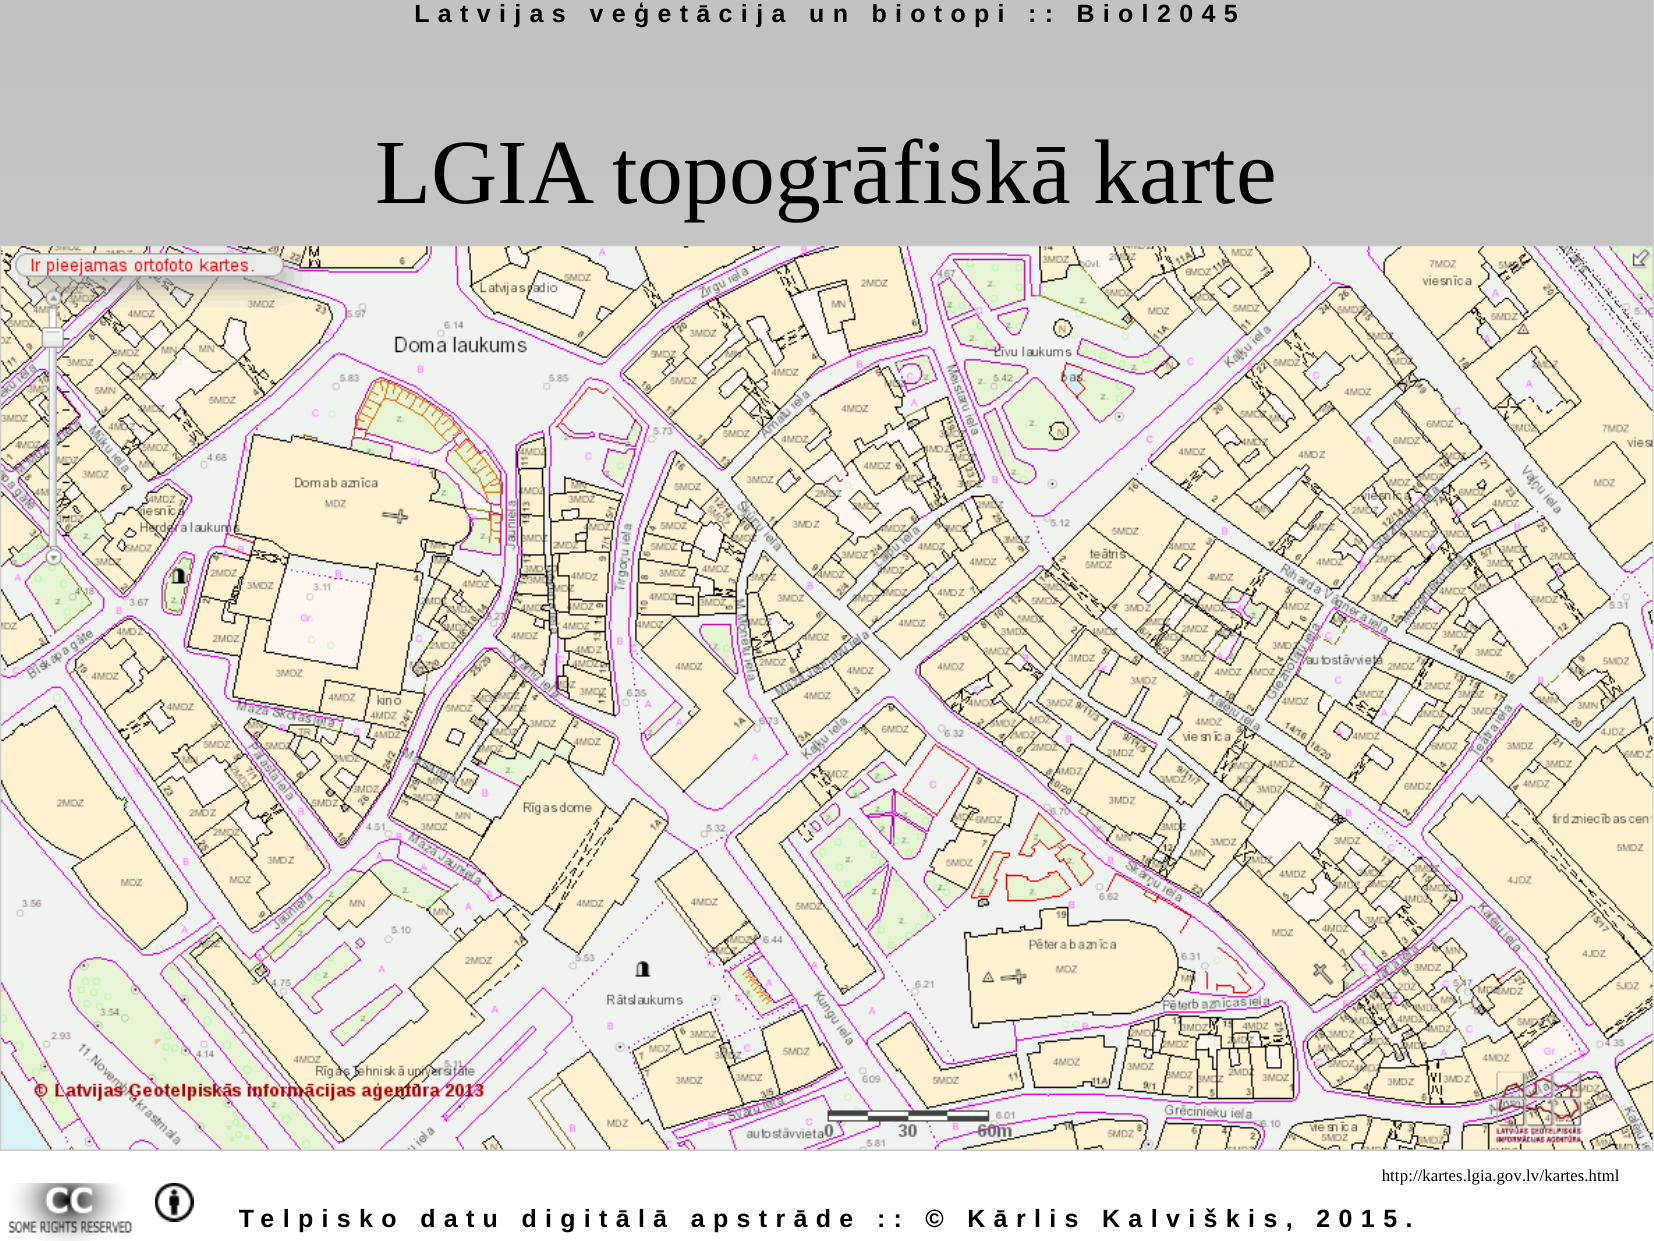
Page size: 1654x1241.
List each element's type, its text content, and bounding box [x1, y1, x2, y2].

text_box http://kartes.lgia.gov.lv/kartes.html [1384, 1166, 1621, 1186]
title LGIA topogrāfiskā karte [29, 49, 1625, 245]
picture [0, 0, 1654, 1241]
